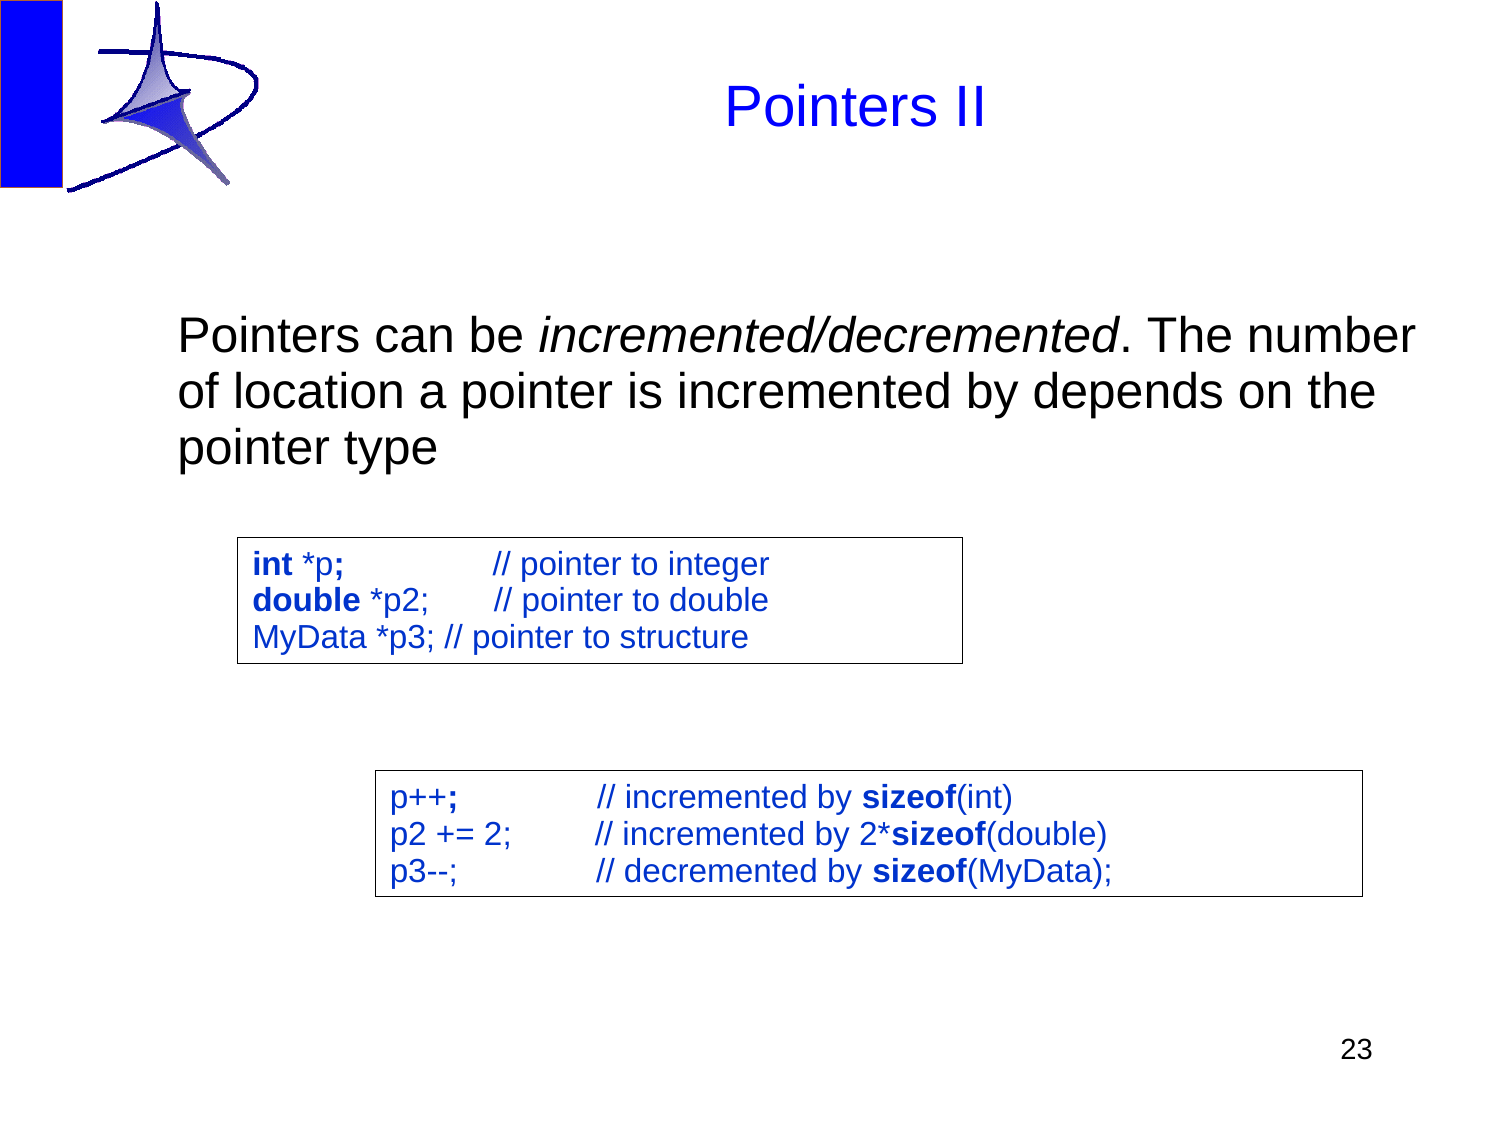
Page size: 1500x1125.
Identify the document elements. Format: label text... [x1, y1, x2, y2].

picture [62, 0, 263, 197]
title Pointers II [262, 24, 1450, 188]
text_box p++; // incremented by sizeof(int) p2 += 2; // incremented by 2*sizeof(double) p3--; // decremented by sizeof(MyData); [375, 770, 1363, 897]
text_box Pointers can be incremented/decremented. The number of location a pointer is incremented by depends on the pointer type [162, 299, 1475, 513]
text_box int *p; // pointer to integer double *p2; // pointer to double MyData *p3; // pointer to structure [237, 537, 963, 664]
